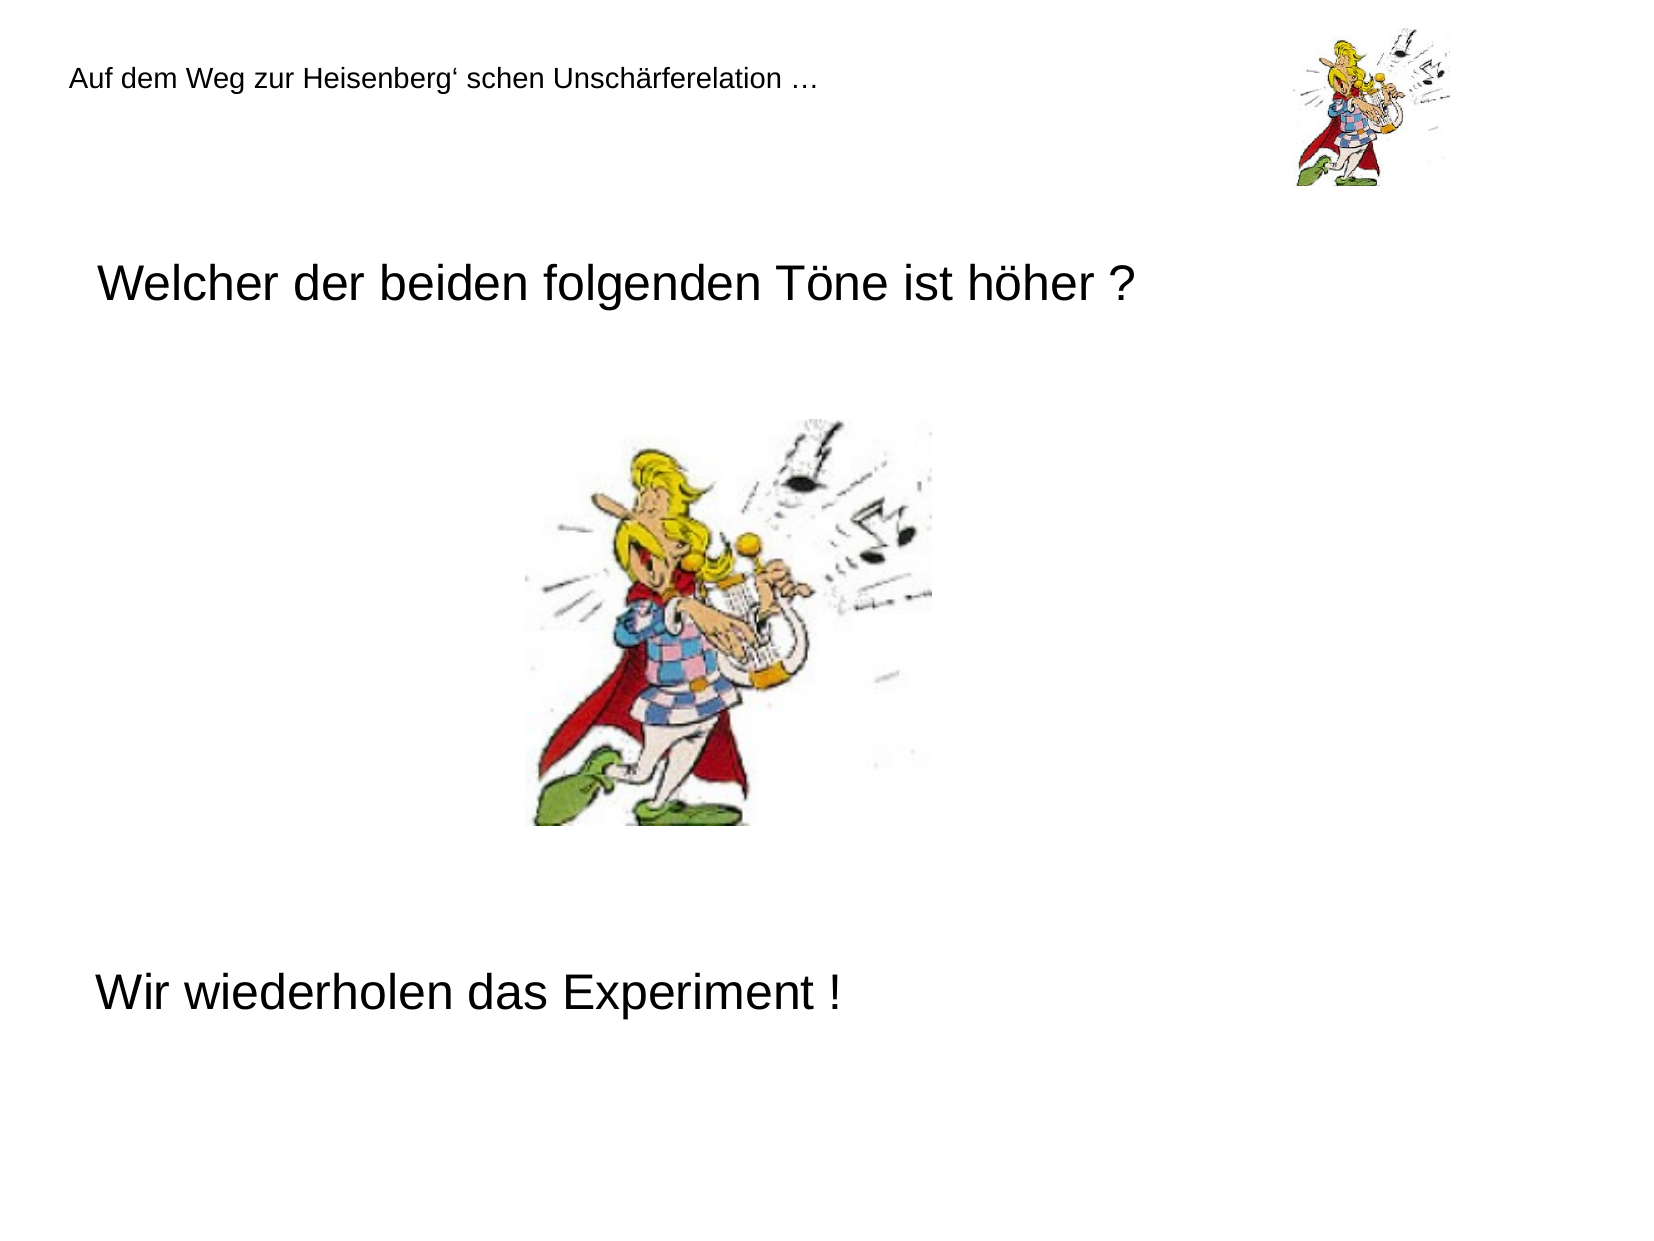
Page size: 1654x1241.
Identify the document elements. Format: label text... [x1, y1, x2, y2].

picture [1293, 28, 1450, 186]
text_box Auf dem Weg zur Heisenberg‘ schen Unschärferelation … [54, 51, 836, 102]
picture [525, 419, 932, 826]
text_box Welcher der beiden folgenden Töne ist höher ? [82, 243, 1167, 319]
text_box Wir wiederholen das Experiment ! [81, 952, 859, 1028]
